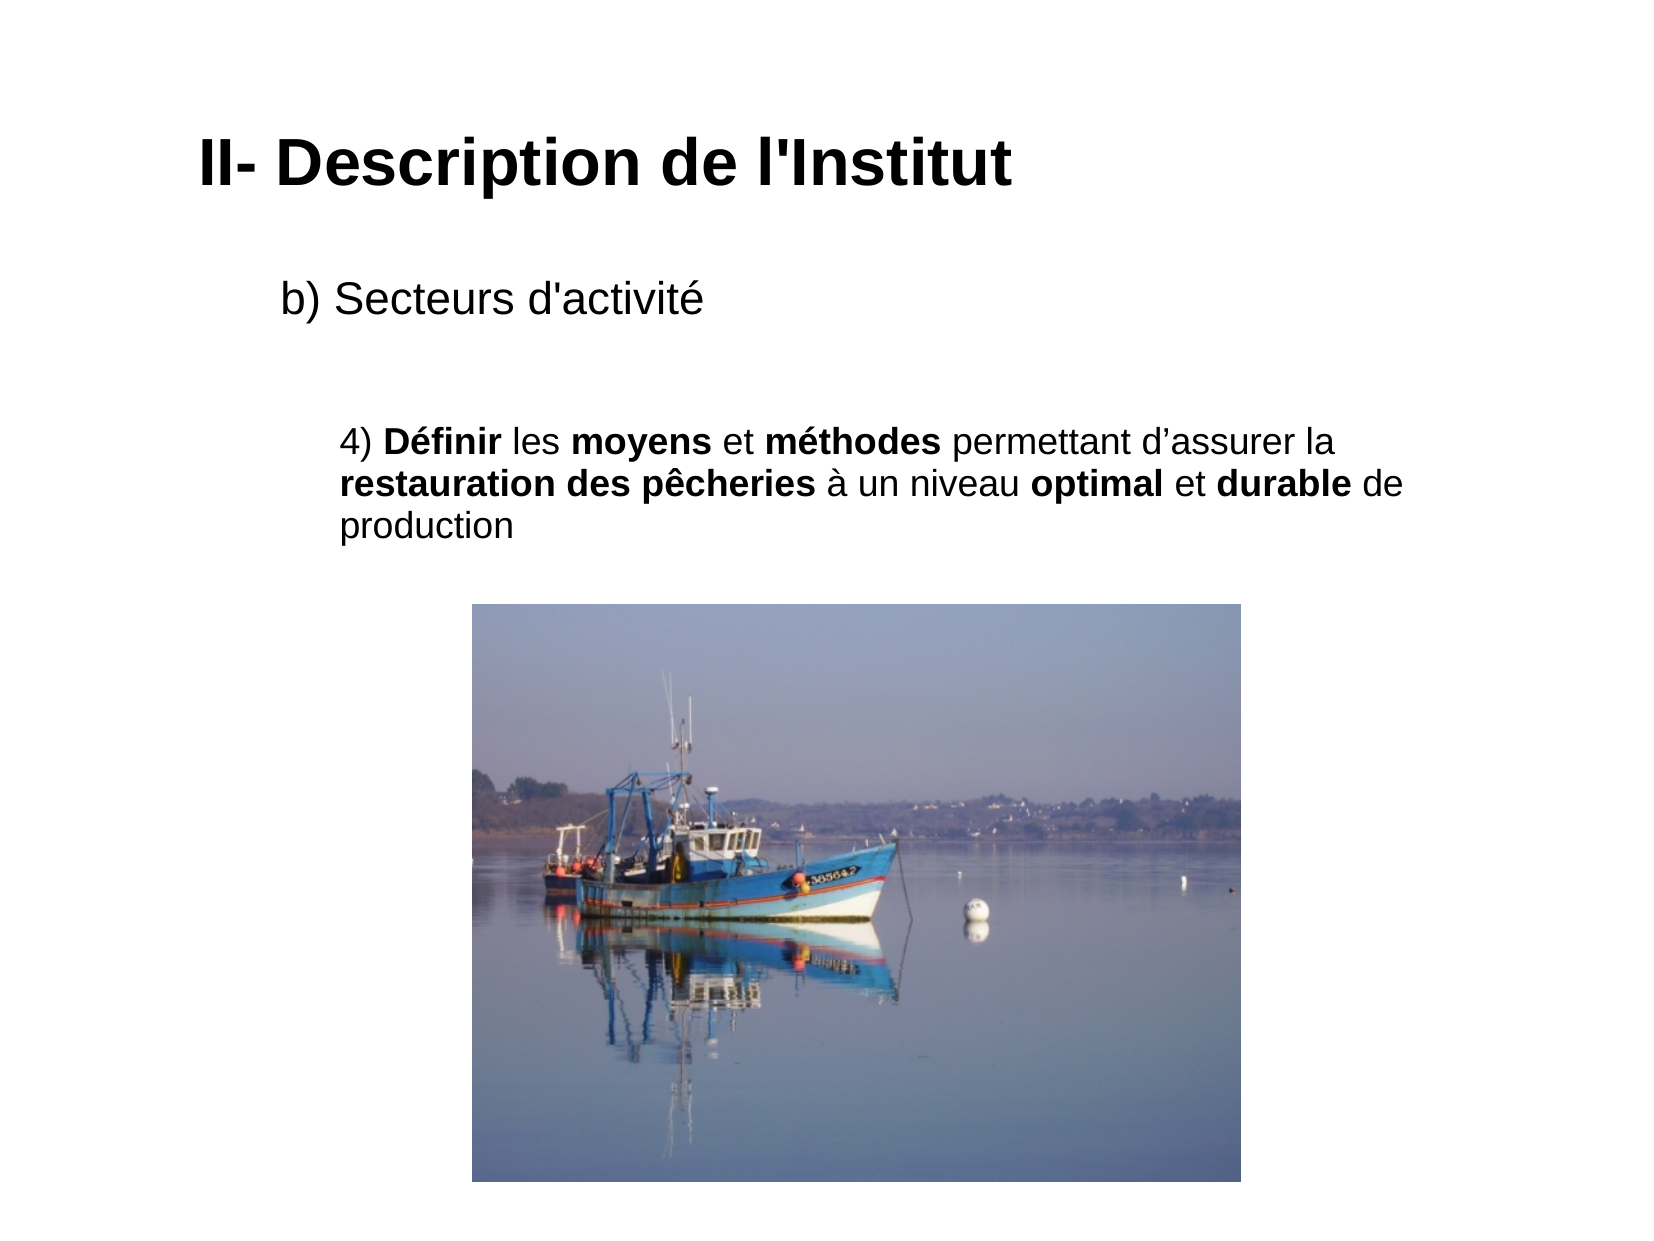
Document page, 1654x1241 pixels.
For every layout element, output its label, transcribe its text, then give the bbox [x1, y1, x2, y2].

picture [472, 604, 1241, 1182]
text_box II- Description de l'Institut [183, 117, 1029, 207]
text_box b) Secteurs d'activité [265, 265, 827, 332]
text_box 4) Définir les moyens et méthodes permettant d’assurer la restauration des pêcheries à un niveau optimal et durable de production [324, 413, 1536, 1034]
